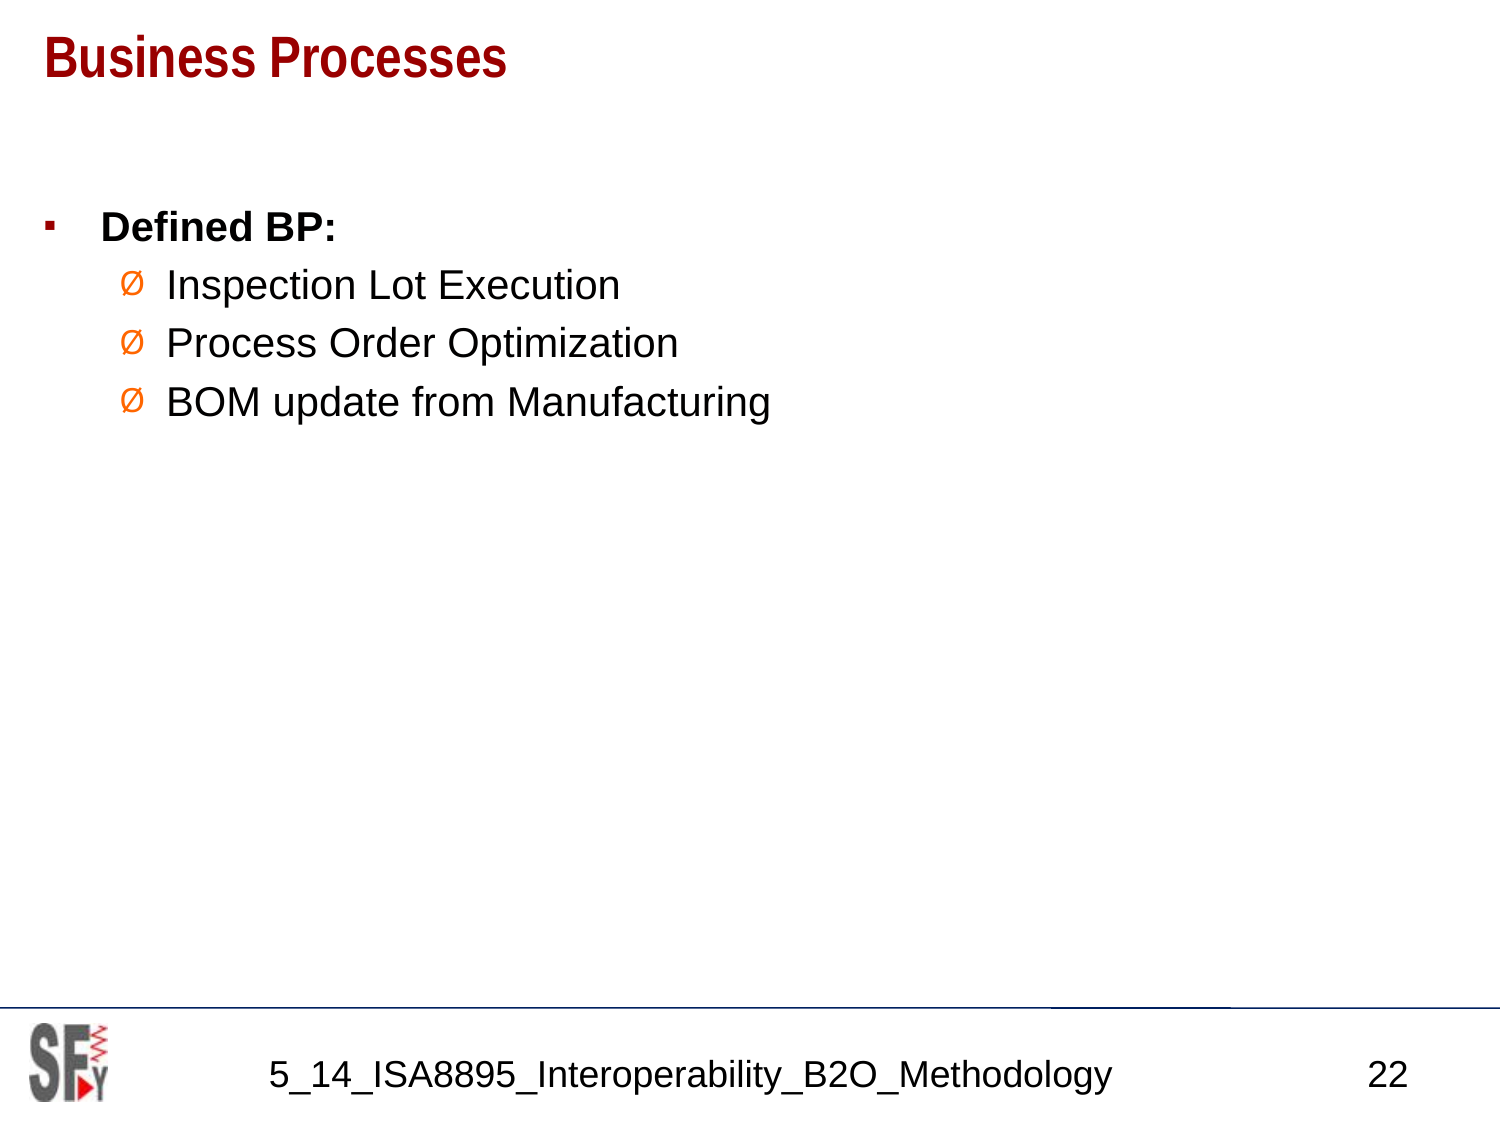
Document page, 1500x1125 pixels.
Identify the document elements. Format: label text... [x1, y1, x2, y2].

slide_number <numéro> [1352, 1034, 1490, 1103]
footer 5_14_ISA8895_Interoperability_B2O_Methodology [253, 1034, 1336, 1103]
title Business Processes [29, 12, 1471, 138]
list Defined BP: Inspection Lot Execution Process Order Optimization BOM update from Manufacturing [29, 184, 1471, 988]
picture [29, 1023, 108, 1102]
